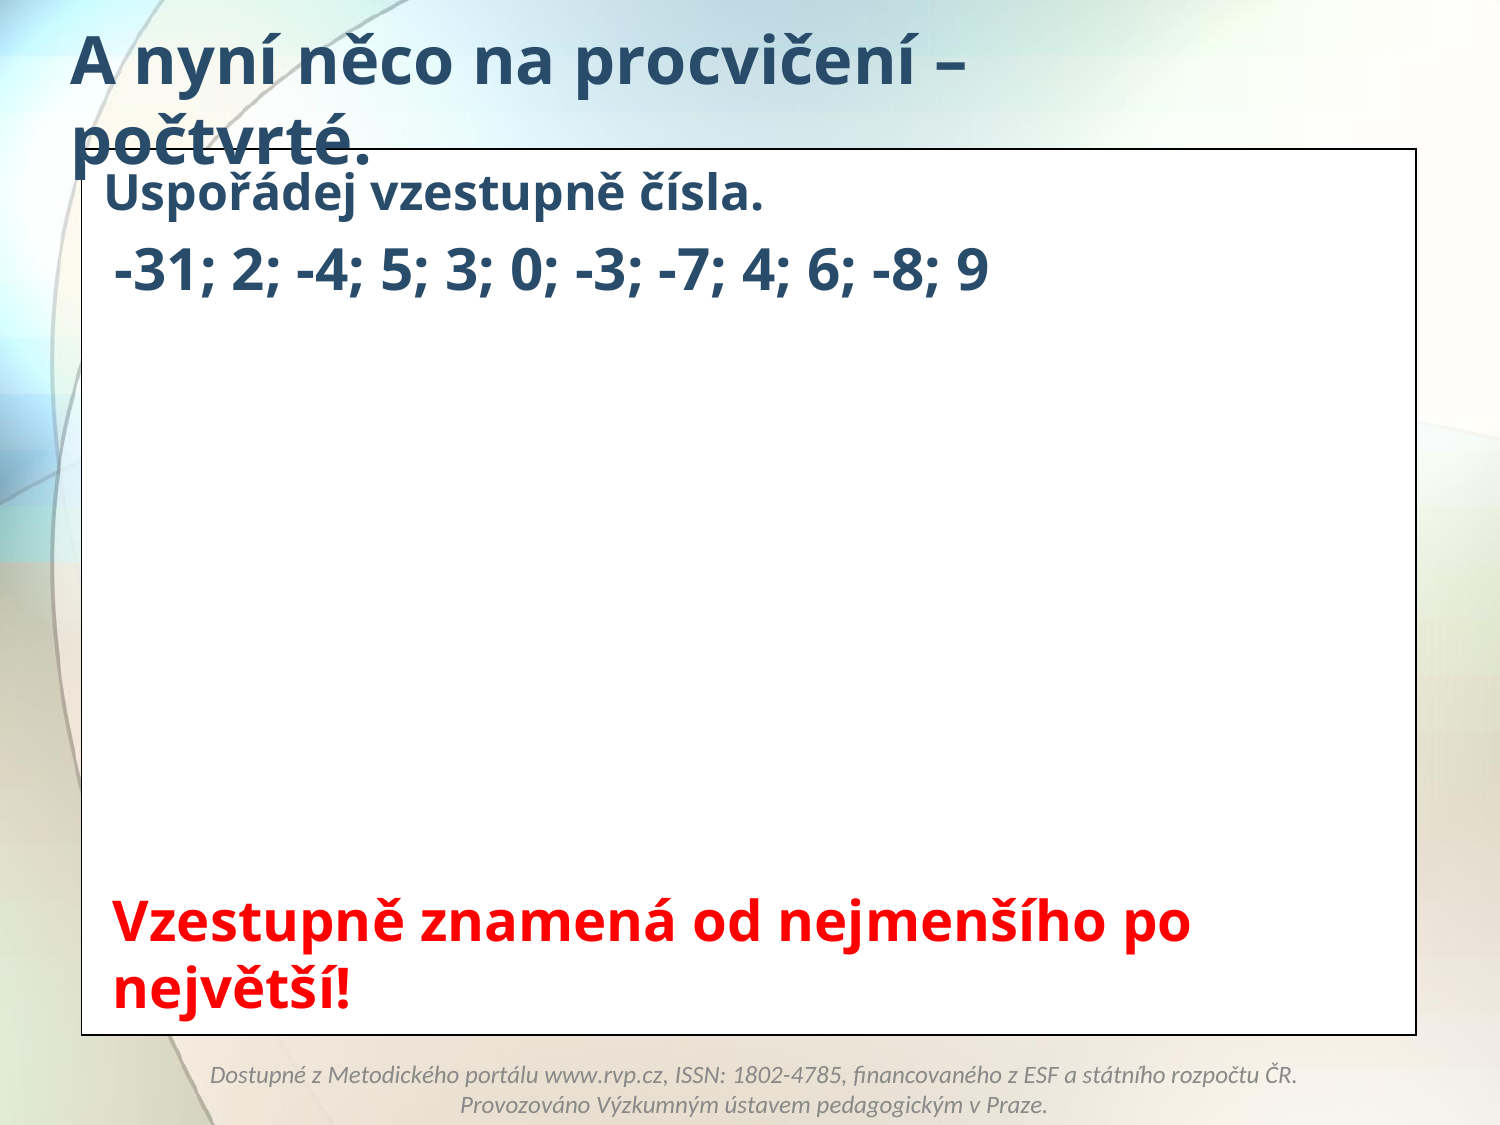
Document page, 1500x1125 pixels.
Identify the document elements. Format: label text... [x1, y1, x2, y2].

text_box [269, 148, 293, 160]
text_box [301, 148, 321, 160]
picture [0, 0, 1500, 1125]
text_box Uspořádej vzestupně čísla. [88, 160, 1199, 220]
text_box [203, 148, 228, 160]
text_box [85, 148, 99, 157]
text_box [166, 148, 195, 160]
text_box [125, 148, 140, 157]
text_box Vzestupně znamená od nejmenšího po největší! [98, 893, 1436, 1012]
text_box [326, 148, 1417, 208]
text_box A nyní něco na procvičení – počtvrté. [55, 66, 1294, 131]
text_box [81, 160, 1417, 1035]
text_box [146, 148, 160, 160]
text_box -31; 2; -4; 5; 3; 0; -3; -7; 4; 6; -8; 9 [100, 208, 1438, 327]
text_box [242, 148, 259, 160]
text_box [106, 148, 120, 160]
